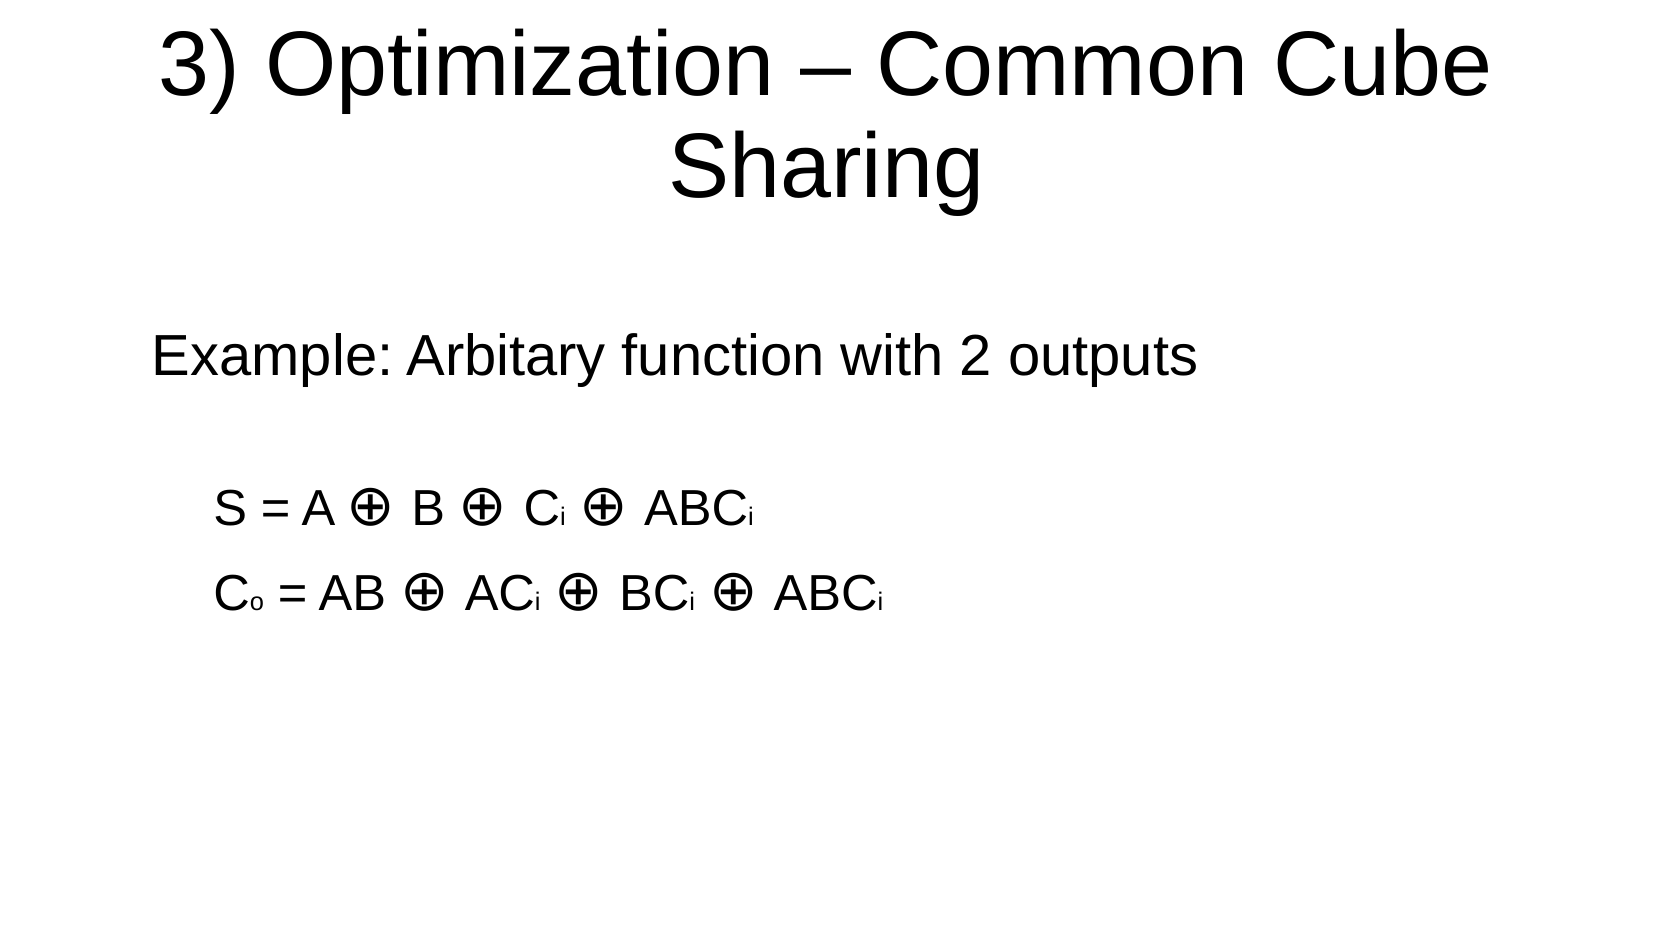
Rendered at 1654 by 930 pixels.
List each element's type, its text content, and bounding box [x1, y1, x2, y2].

list Example: Arbitary function with 2 outputs S = A ⊕ B ⊕ Ci ⊕ ABCi Co = AB ⊕ ACi ⊕ BCi ⊕ ABCi [89, 322, 1578, 705]
title 3) Optimization – Common Cube Sharing [82, 28, 1571, 201]
